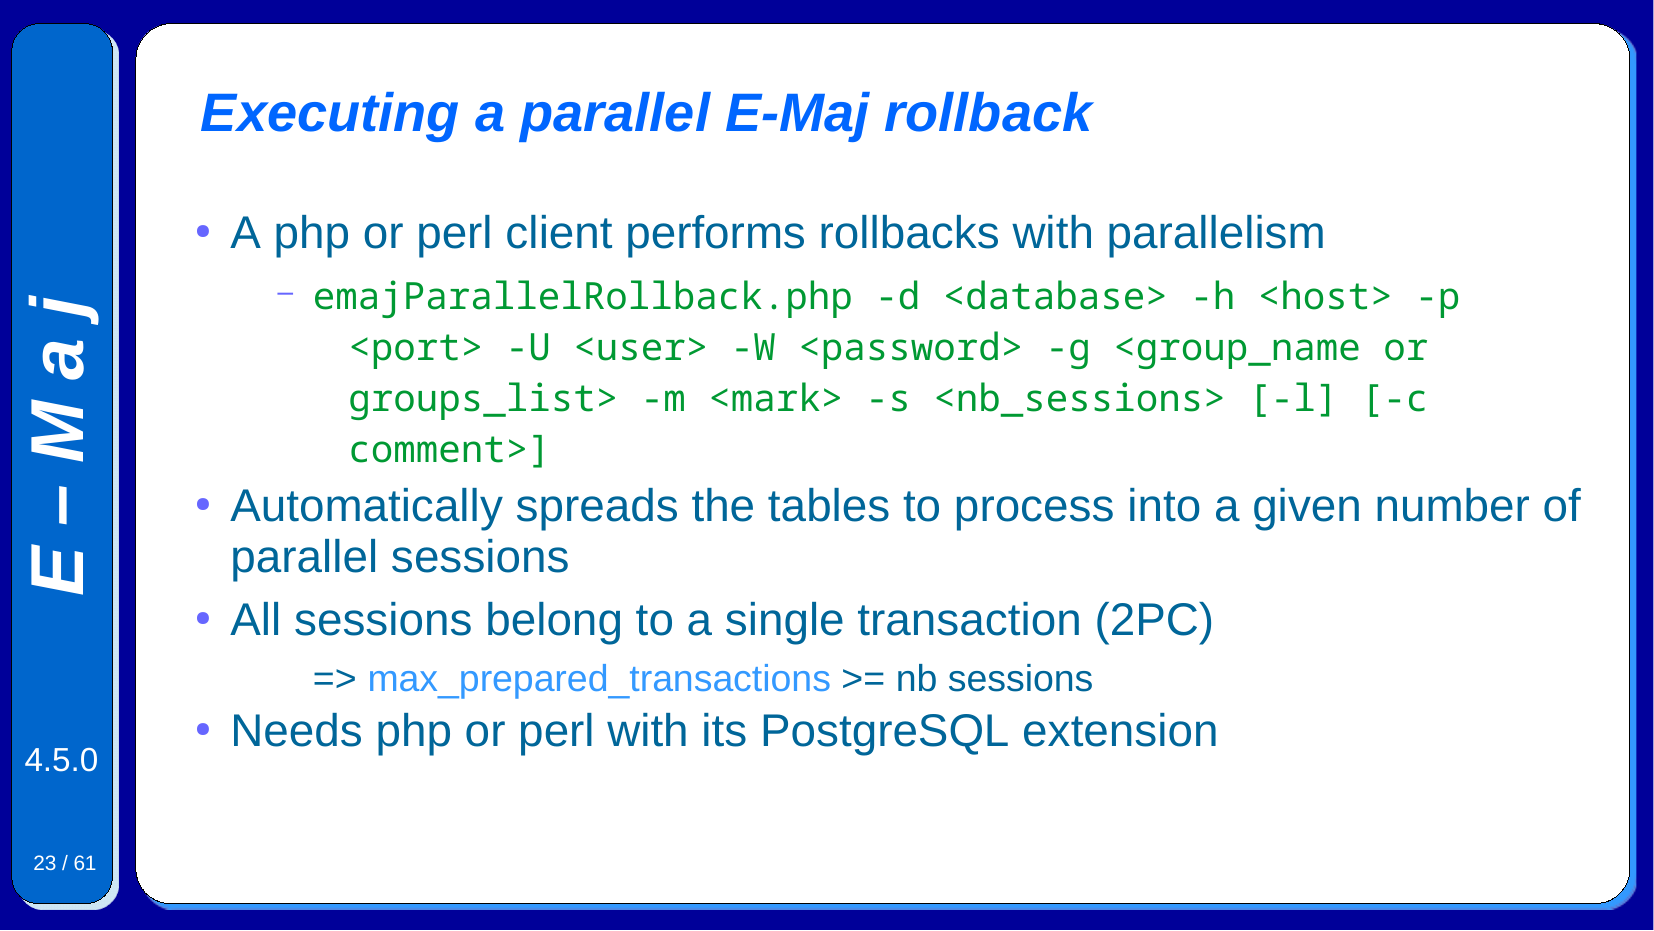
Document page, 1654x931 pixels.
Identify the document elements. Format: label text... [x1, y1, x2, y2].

list A php or perl client performs rollbacks with parallelism emajParallelRollback.php -d <database> -h <host> -p <port> -U <user> -W <password> -g <group_name or groups_list> -m <mark> -s <nb_sessions> [-l] [-c comment>] Automatically spreads the tables to process into a given number of parallel sessions All sessions belong to a single transaction (2PC) => max_prepared_transactions >= nb sessions Needs php or perl with its PostgreSQL extension [177, 206, 1587, 827]
title Executing a parallel E-Maj rollback [200, 34, 1575, 191]
